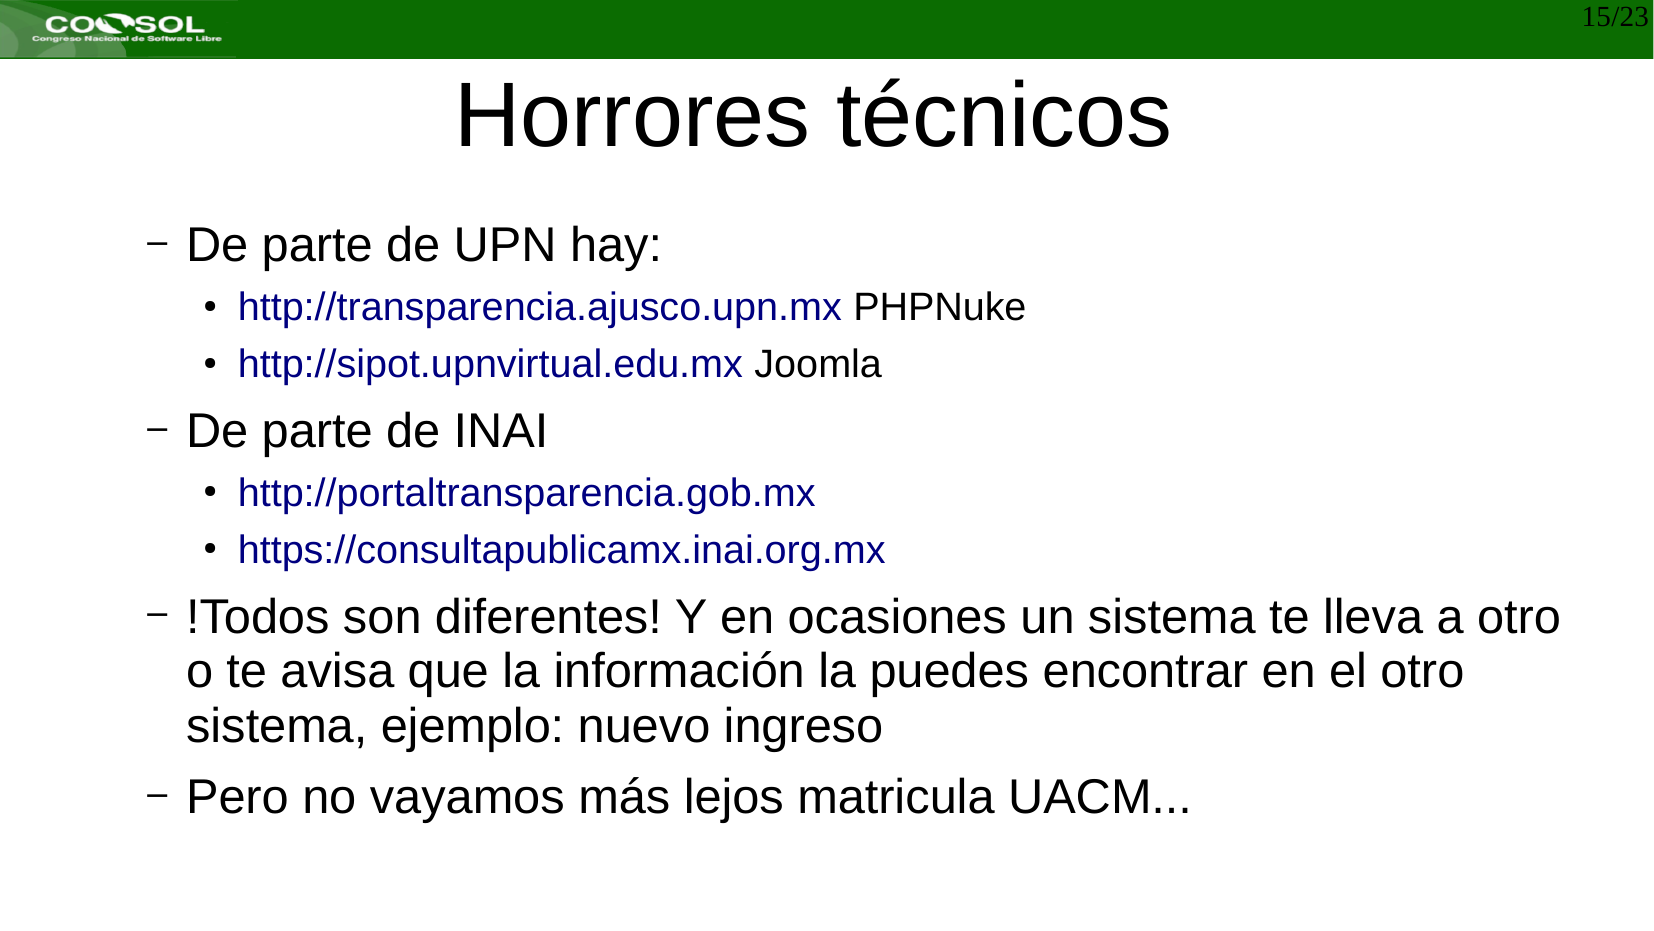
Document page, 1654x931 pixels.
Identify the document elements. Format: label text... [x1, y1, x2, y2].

picture [0, 0, 1654, 59]
title Horrores técnicos [82, 37, 1571, 193]
list De parte de UPN hay: http://transparencia.ajusco.upn.mx PHPNuke http://sipot.upnvirtual.edu.mx Joomla De parte de INAI http://portaltransparencia.gob.mx https://consultapublicamx.inai.org.mx !Todos son diferentes! Y en ocasiones un sistema te lleva a otro o te avisa que la información la puedes encontrar en el otro sistema, ejemplo: nuevo ingreso Pero no vayamos más lejos matricula UACM... [82, 217, 1571, 827]
